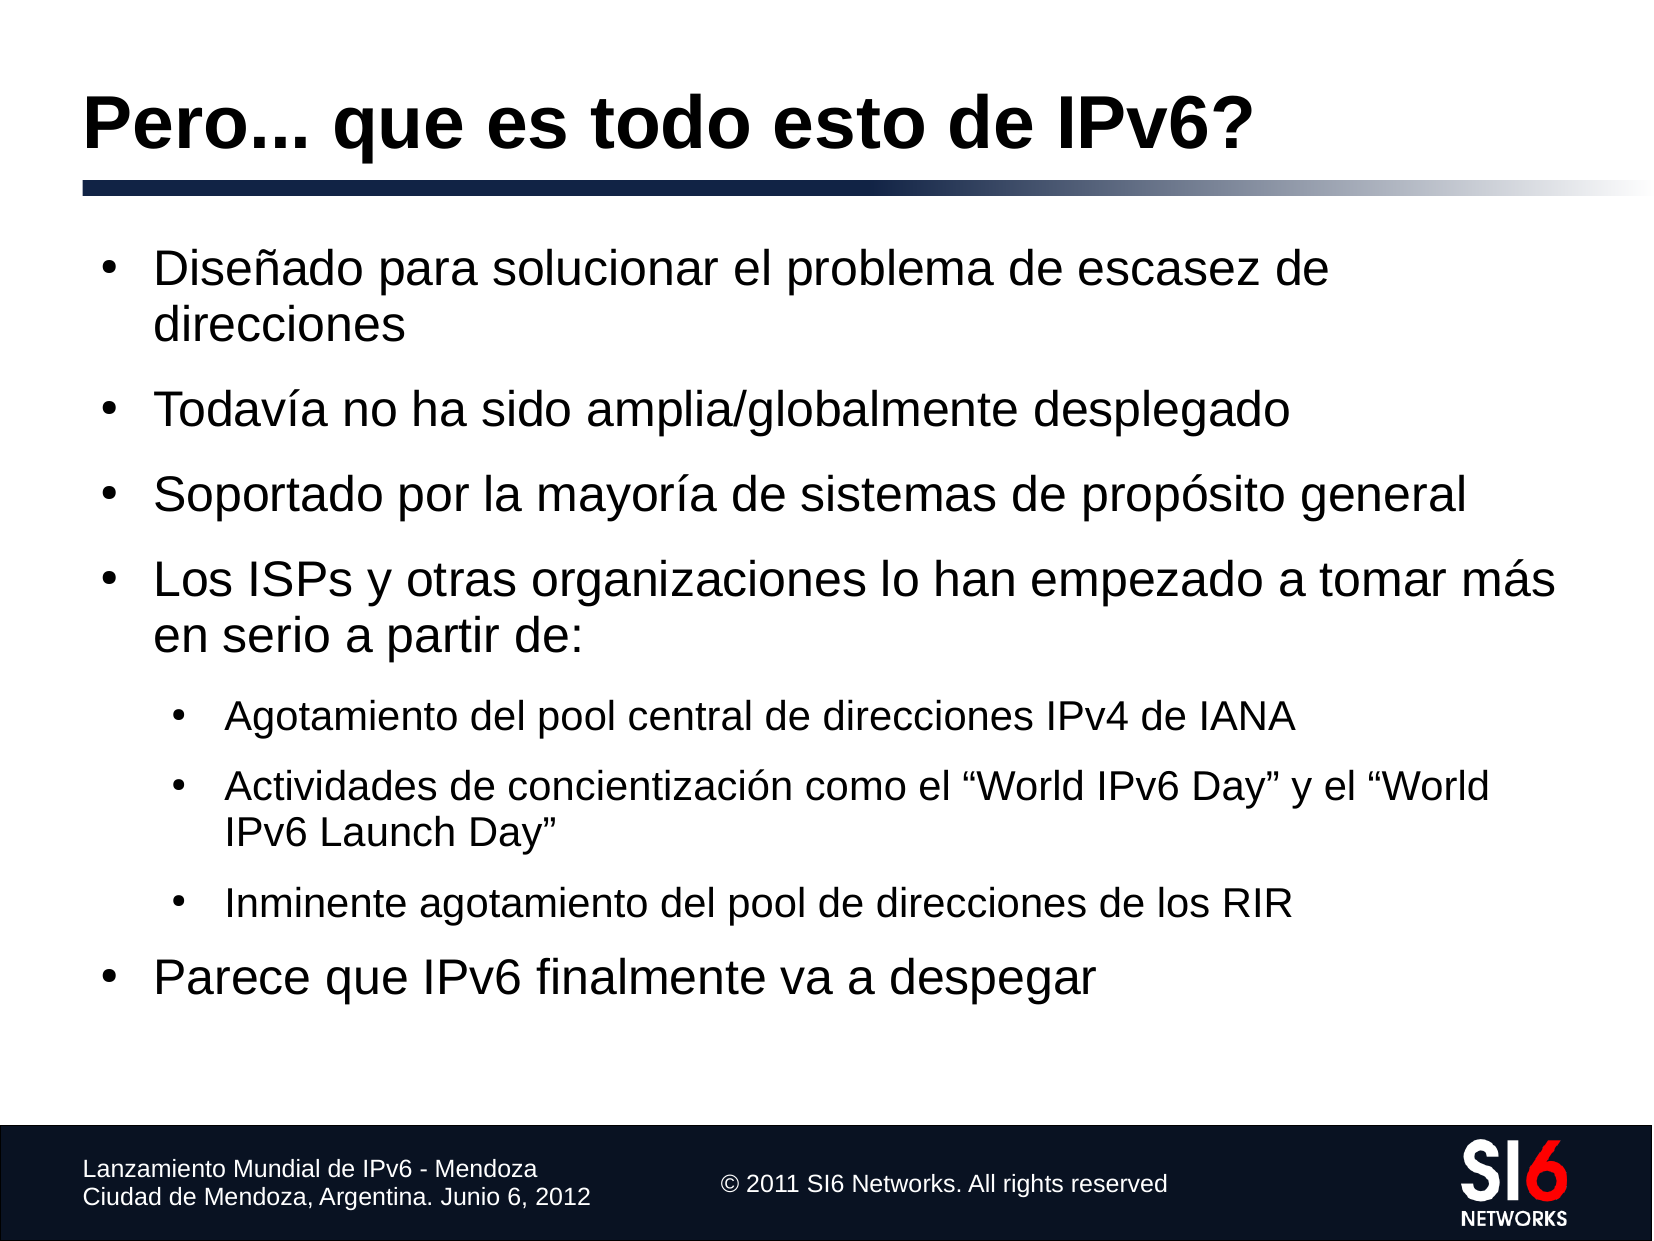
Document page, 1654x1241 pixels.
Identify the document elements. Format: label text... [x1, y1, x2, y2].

picture [1461, 1139, 1567, 1226]
list Diseñado para solucionar el problema de escasez de direcciones Todavía no ha sido amplia/globalmente desplegado Soportado por la mayoría de sistemas de propósito general Los ISPs y otras organizaciones lo han empezado a tomar más en serio a partir de: Agotamiento del pool central de direcciones IPv4 de IANA Actividades de concientización como el “World IPv6 Day” y el “World IPv6 Launch Day” Inminente agotamiento del pool de direcciones de los RIR Parece que IPv6 finalmente va a despegar [82, 240, 1571, 1109]
title Pero... que es todo esto de IPv6? [82, 49, 1571, 196]
